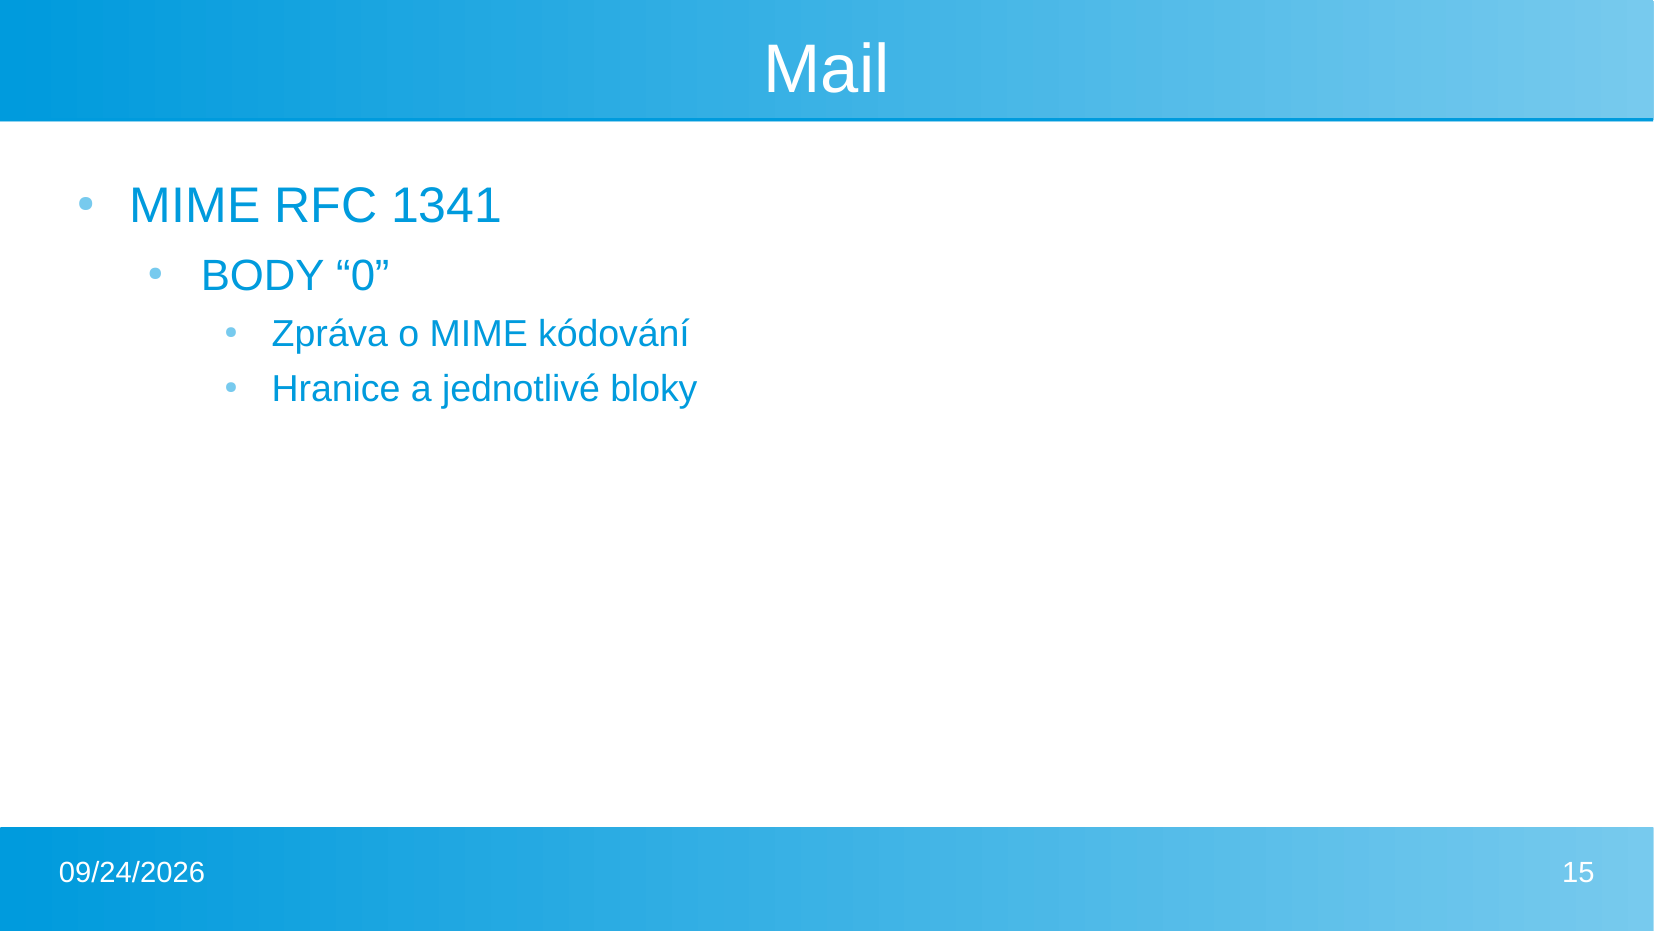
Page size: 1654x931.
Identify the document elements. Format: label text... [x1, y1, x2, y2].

list MIME RFC 1341 BODY “0” Zpráva o MIME kódování Hranice a jednotlivé bloky [59, 177, 1595, 768]
title Mail [59, 29, 1595, 108]
